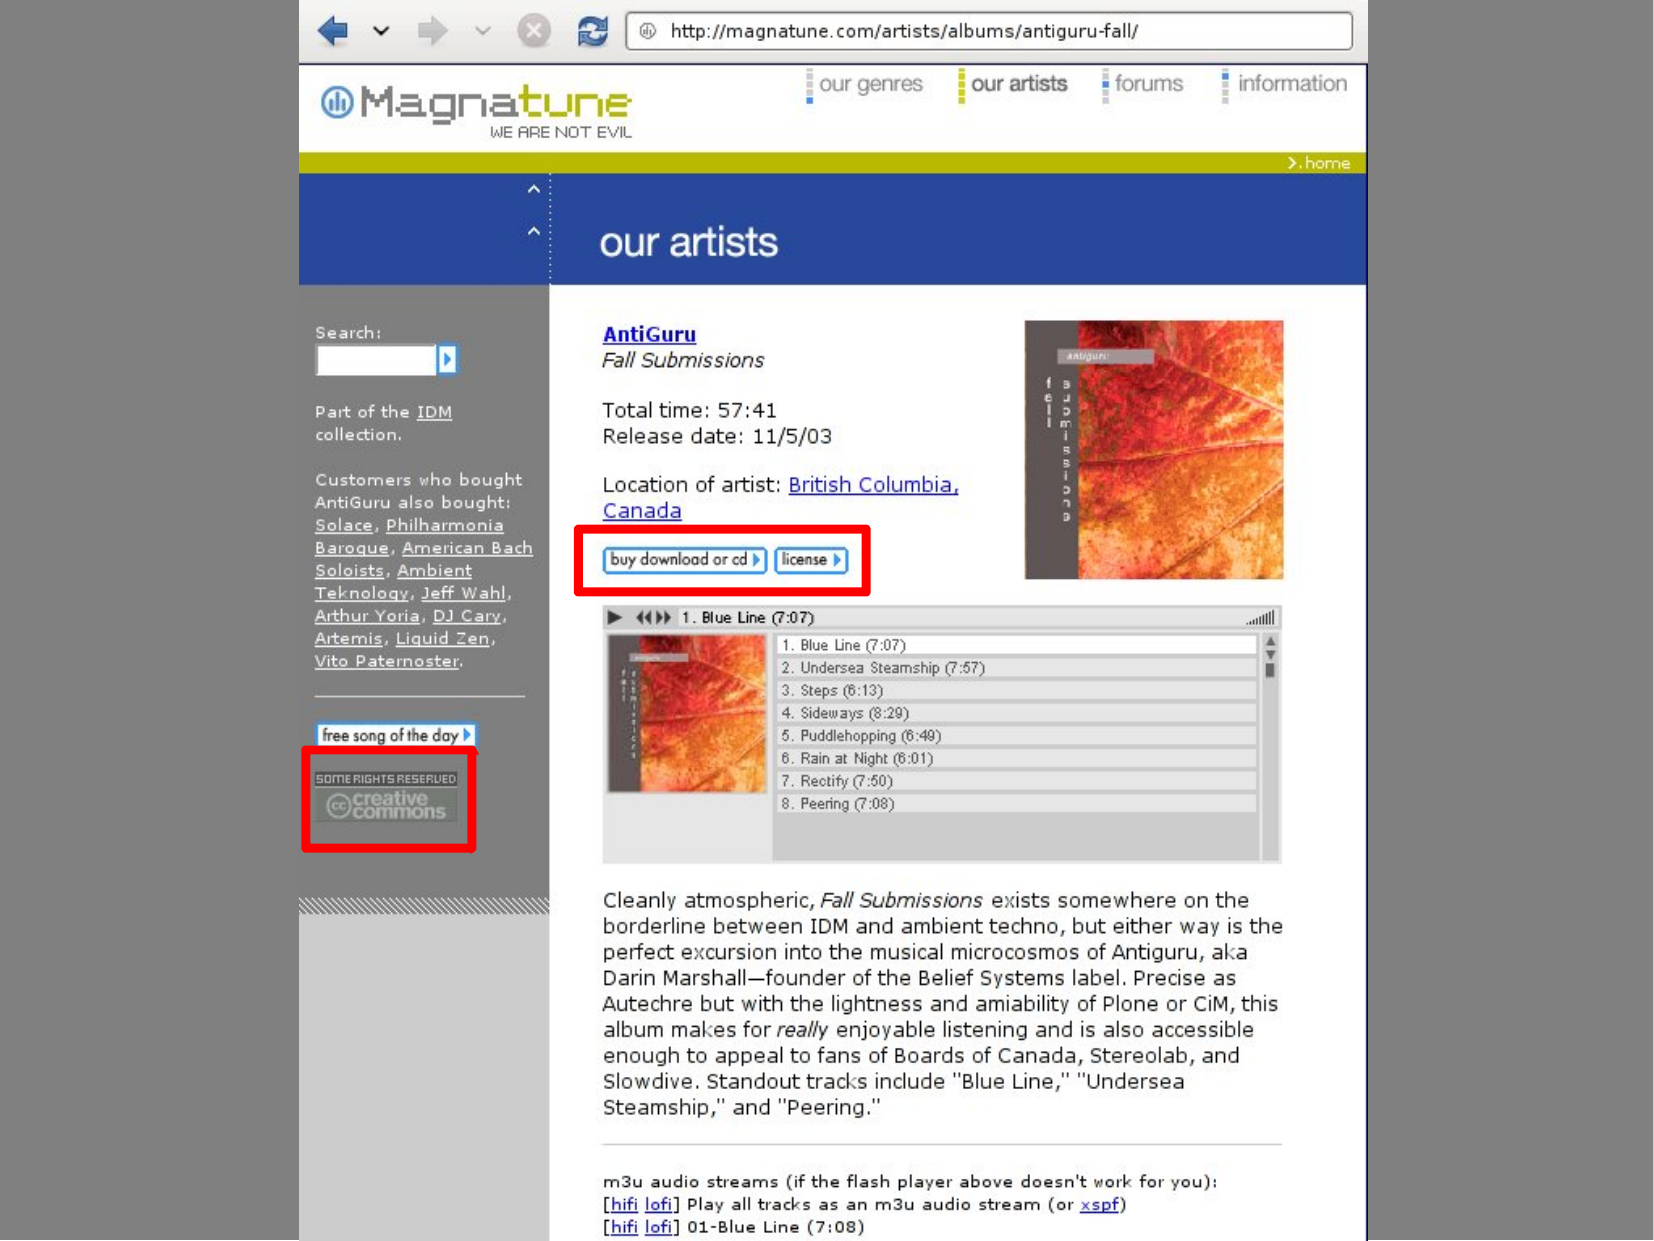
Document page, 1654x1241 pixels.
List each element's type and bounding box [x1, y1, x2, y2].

picture [299, 0, 1368, 1241]
